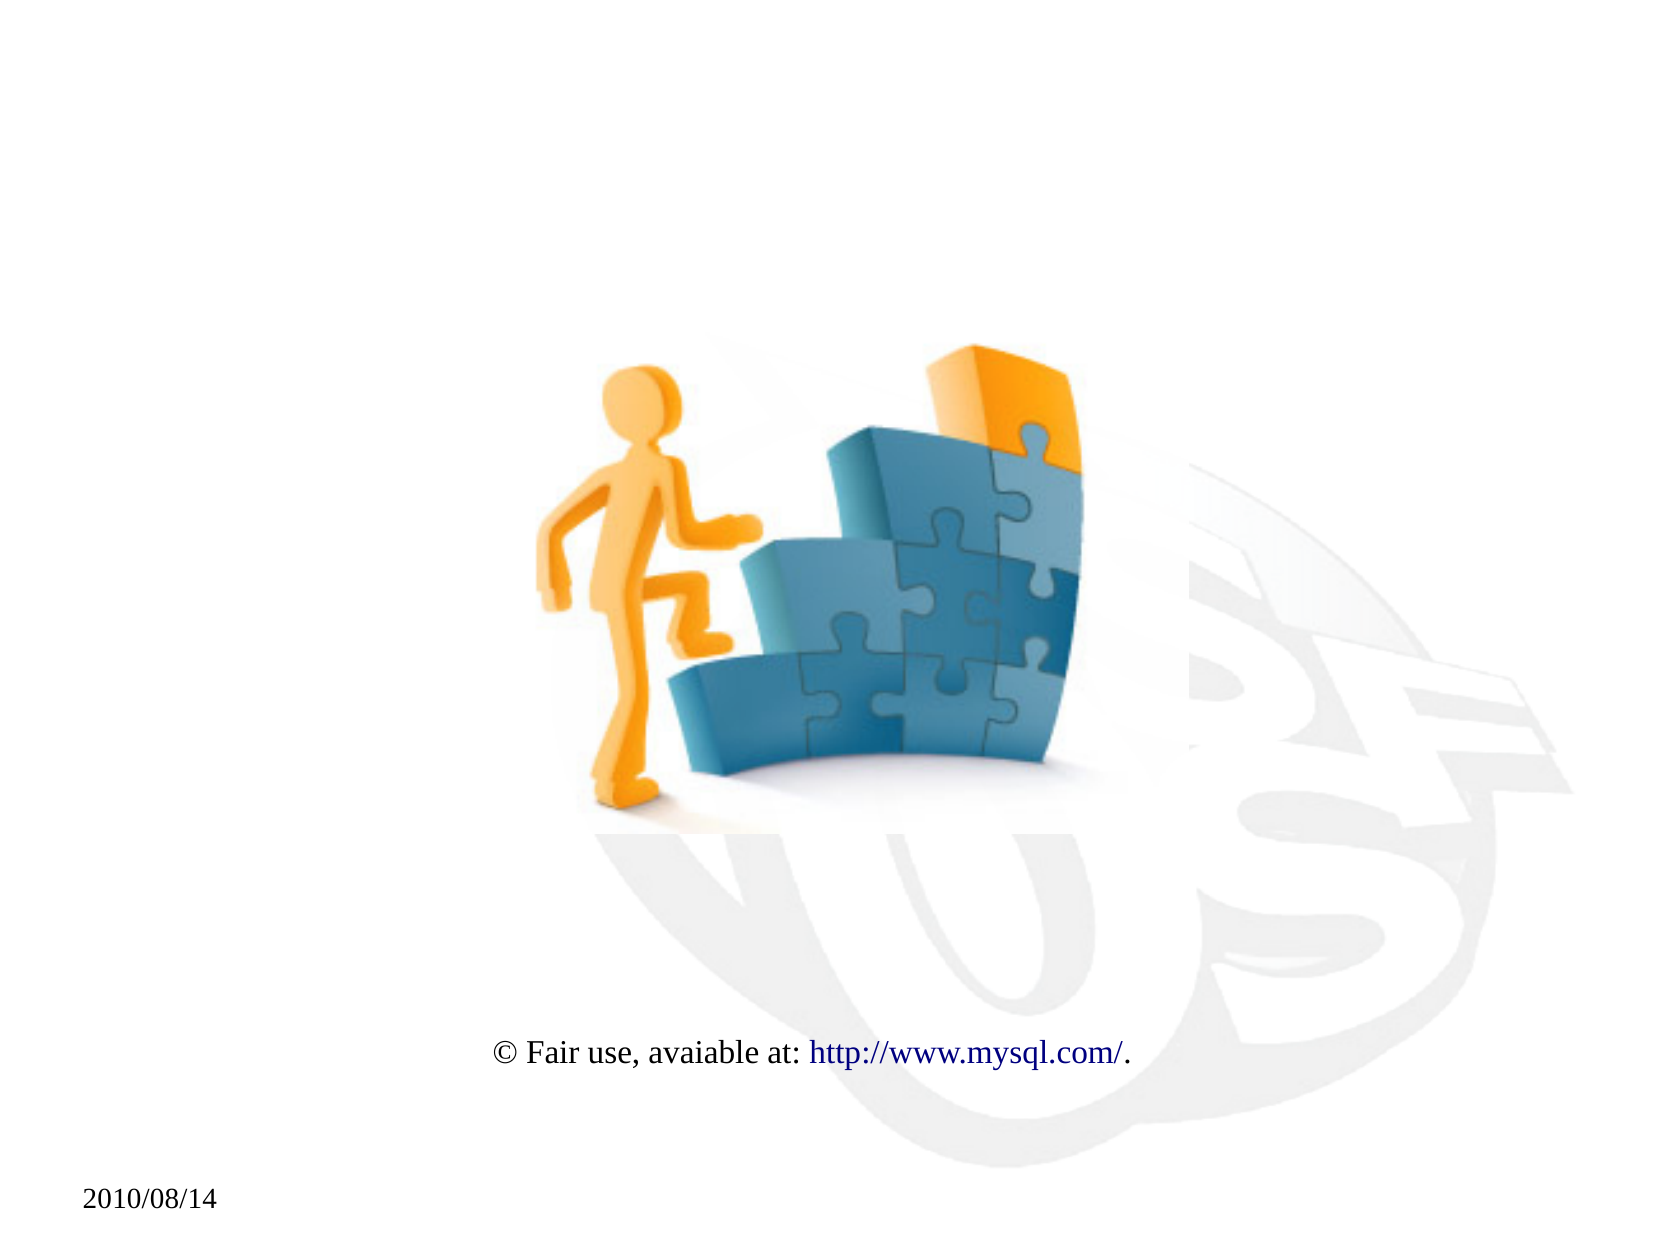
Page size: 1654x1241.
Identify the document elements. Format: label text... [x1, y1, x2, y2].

text_box © Fair use, avaiable at: http://www.mysql.com/. [383, 1008, 1241, 1093]
picture [476, 324, 1577, 1170]
